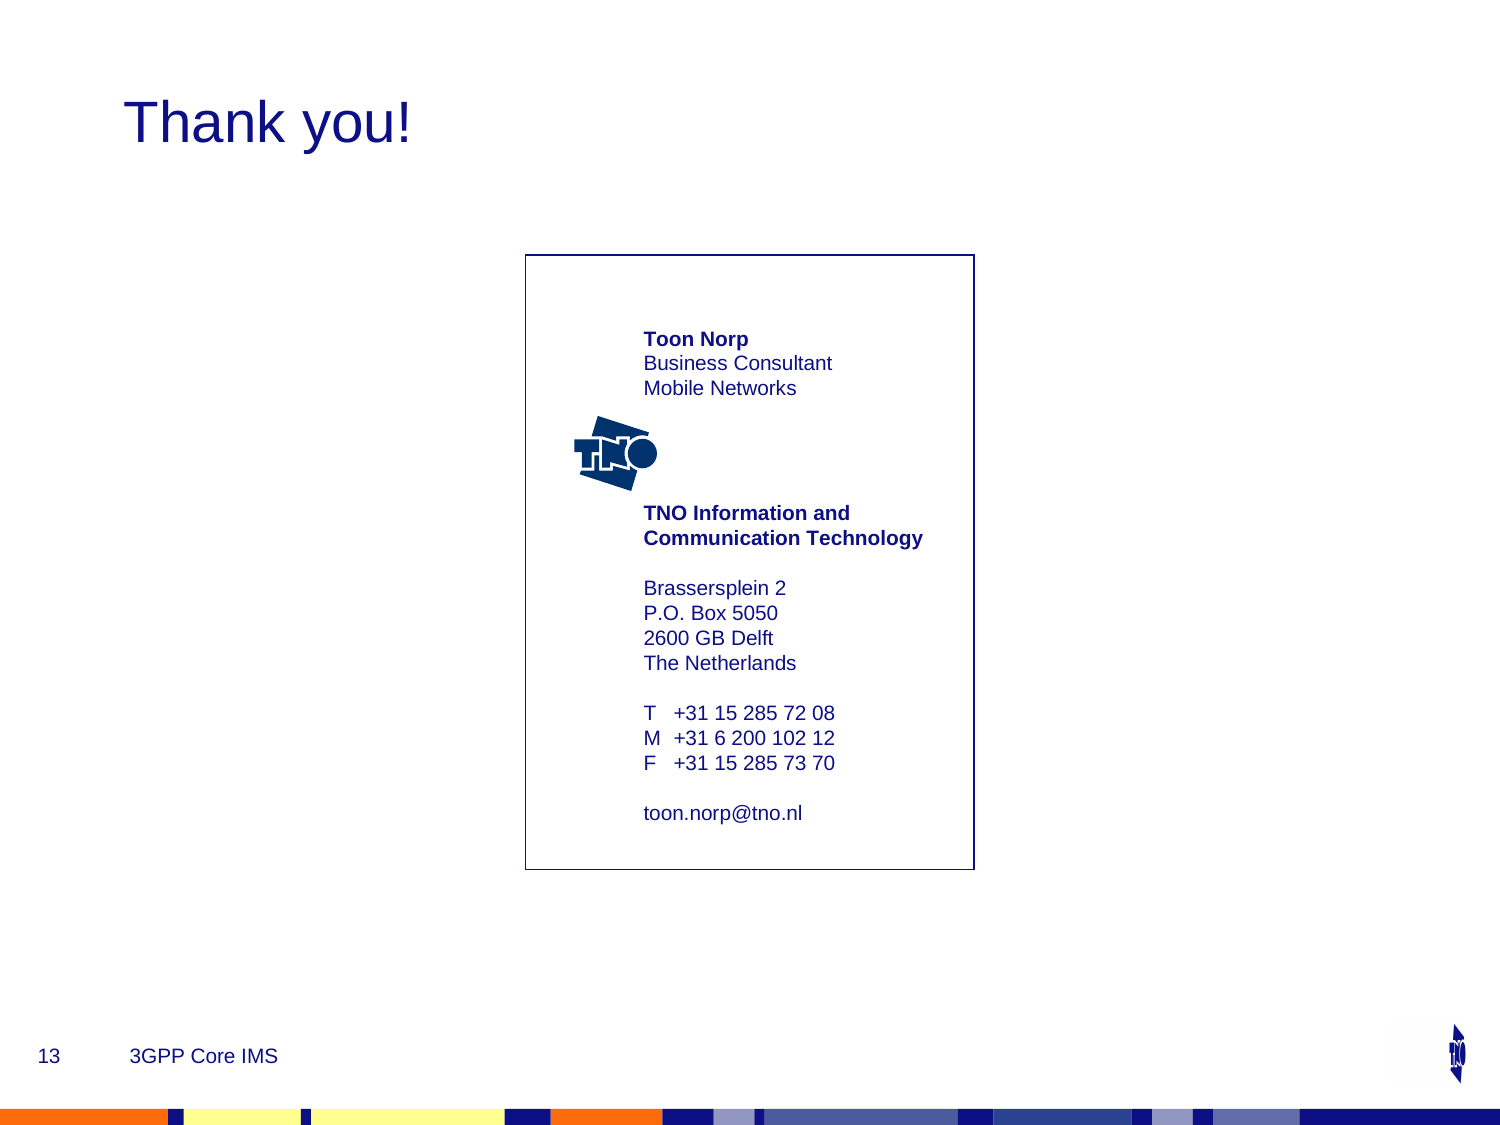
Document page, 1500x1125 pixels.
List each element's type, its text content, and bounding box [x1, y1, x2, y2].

title Thank you! [123, 90, 1364, 225]
text_box Toon Norp Business Consultant Mobile Networks TNO Information and Communication Technology Brassersplein 2 P.O. Box 5050 2600 GB Delft The Netherlands T +31 15 285 72 08 M +31 6 200 102 12 F +31 15 285 73 70 toon.norp@tno.nl [525, 255, 975, 870]
picture [574, 415, 658, 492]
